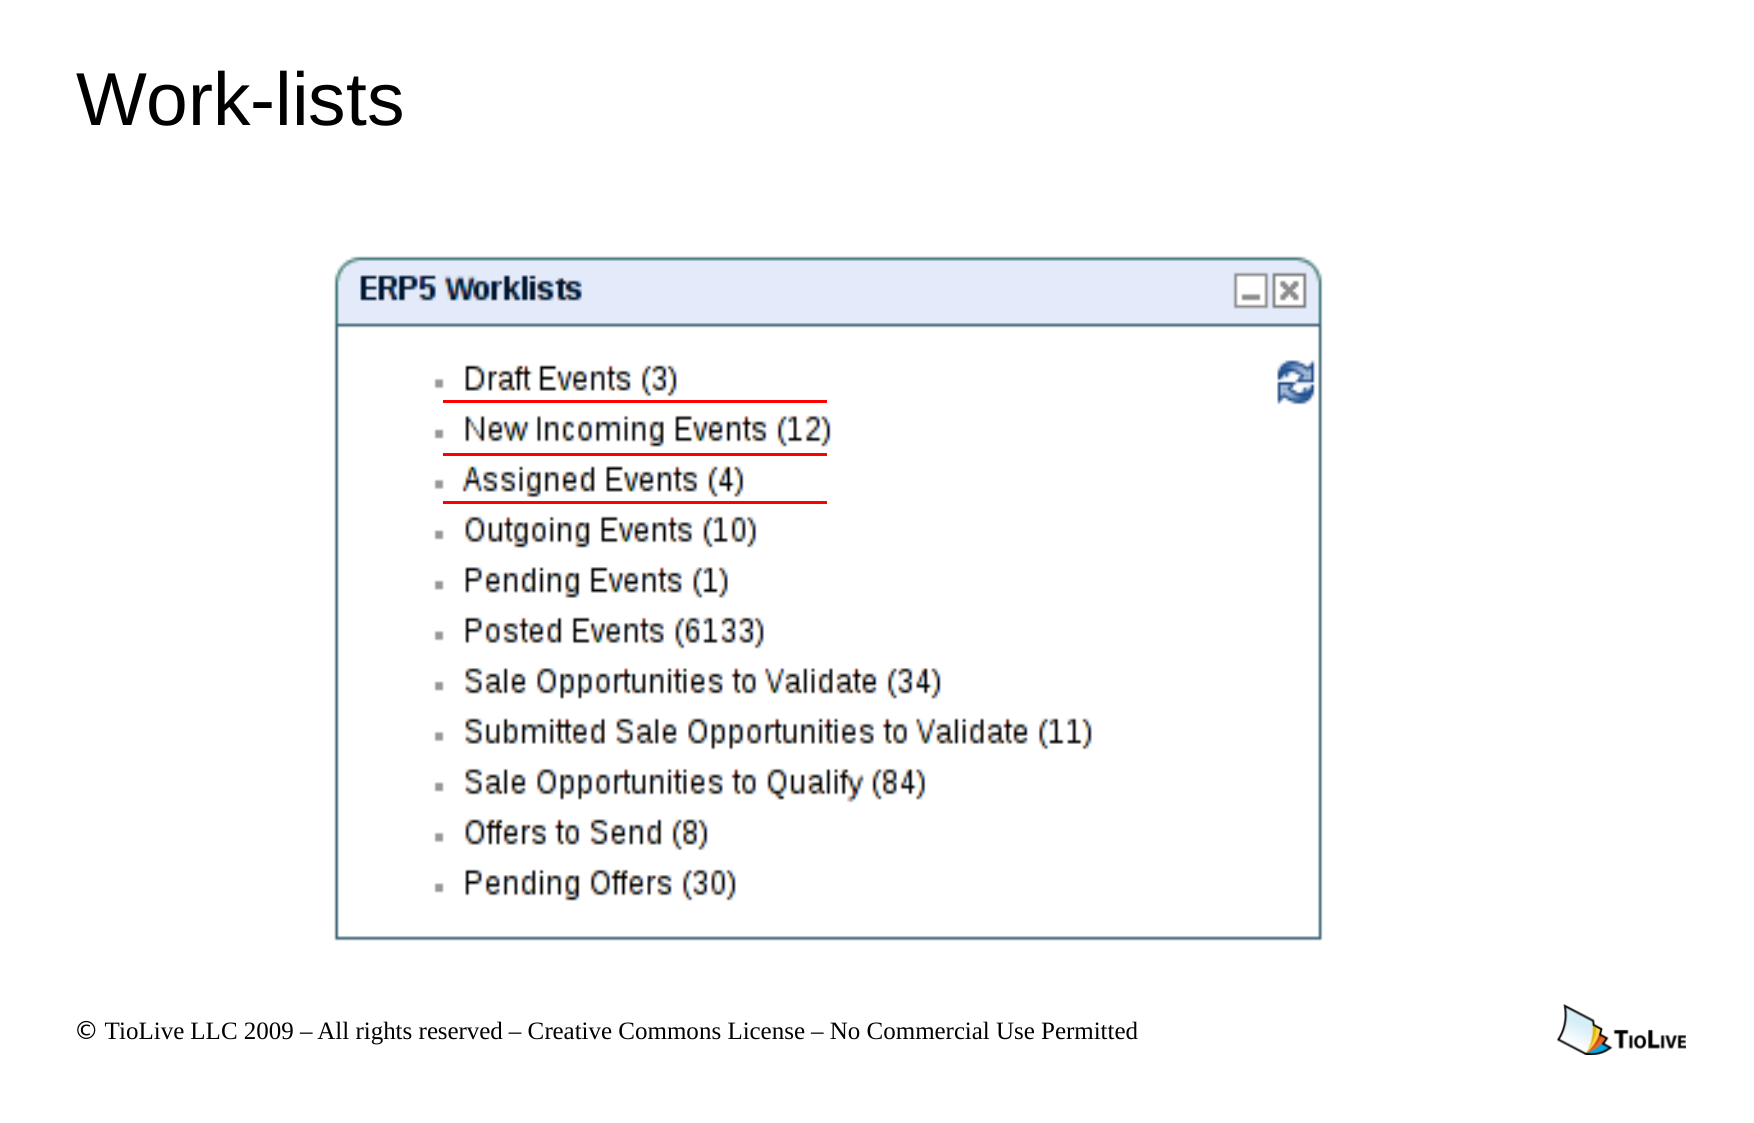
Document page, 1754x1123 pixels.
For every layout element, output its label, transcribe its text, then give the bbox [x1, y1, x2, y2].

picture [331, 245, 1335, 951]
title Work-lists [76, 57, 1684, 163]
picture [1557, 1004, 1686, 1055]
